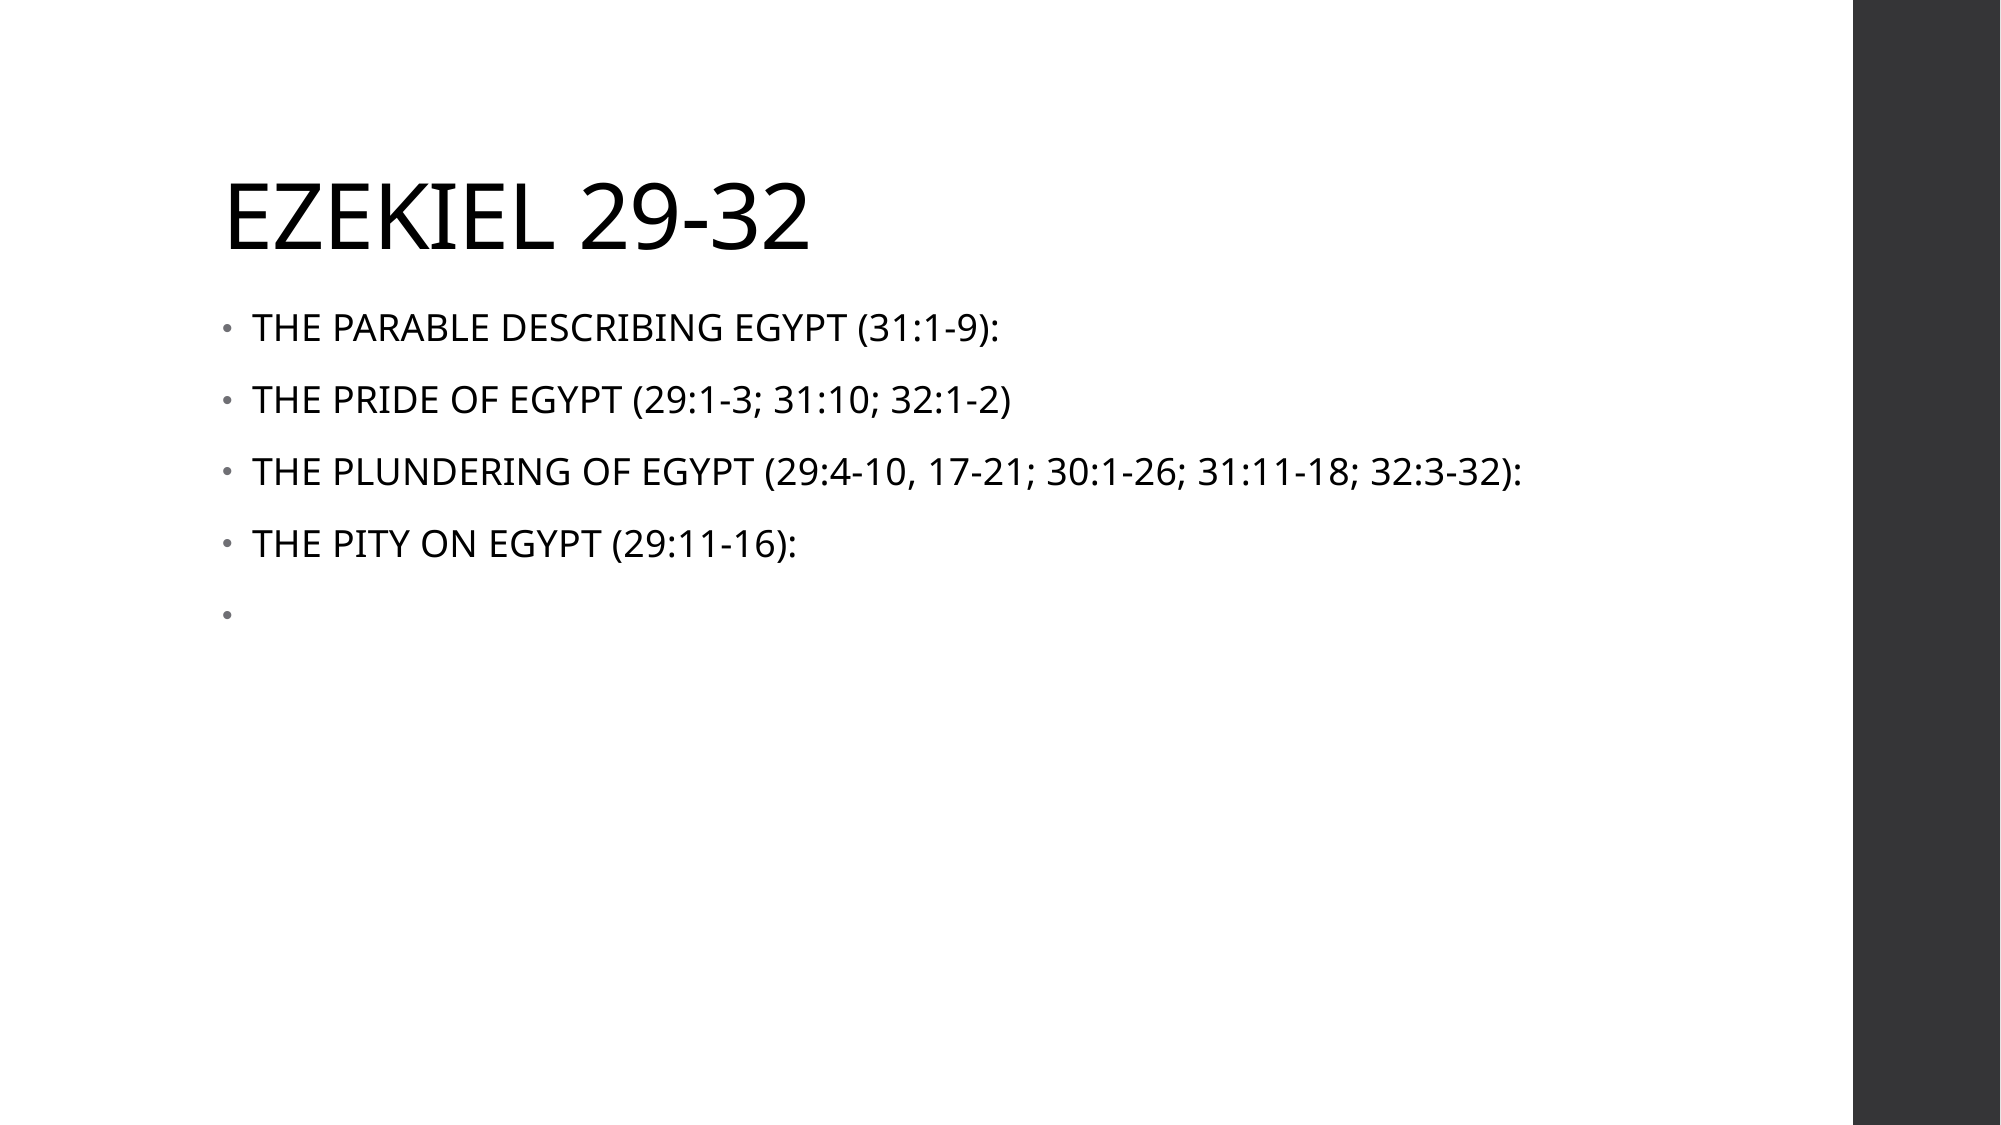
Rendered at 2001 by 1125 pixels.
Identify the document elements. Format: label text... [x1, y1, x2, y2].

title EZEKIEL 29-32 [206, 60, 1797, 278]
list THE PARABLE DESCRIBING EGYPT (31:1-9): THE PRIDE OF EGYPT (29:1-3; 31:10; 32:1-2) THE PLUNDERING OF EGYPT (29:4-10, 17-21; 30:1-26; 31:11-18; 32:3-32): THE PITY ON EGYPT (29:11-16): [206, 299, 1617, 1014]
